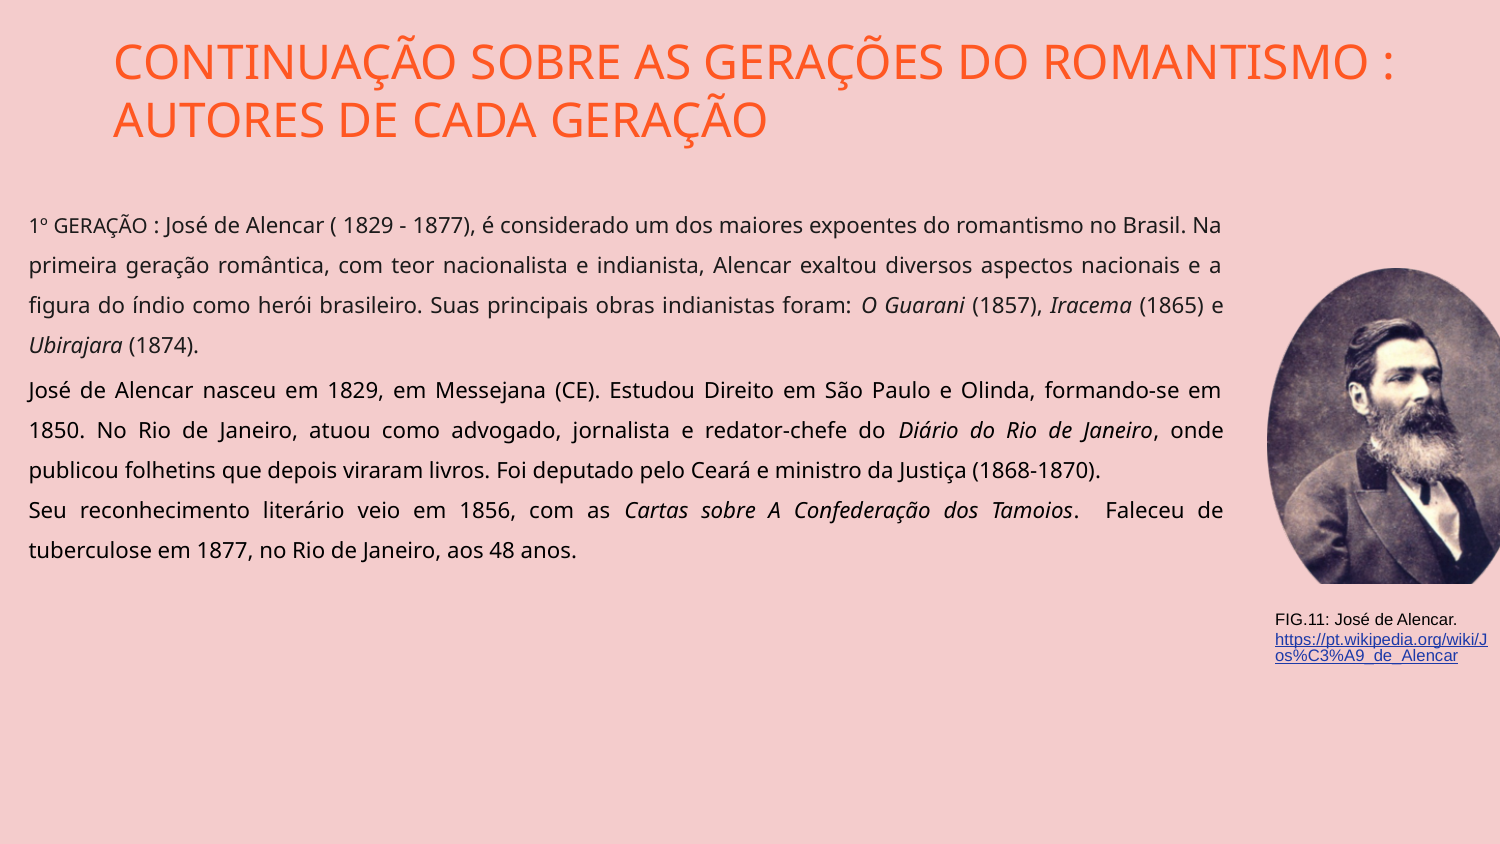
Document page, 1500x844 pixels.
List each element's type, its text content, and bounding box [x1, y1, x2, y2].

text_box FIG.11: José de Alencar. https://pt.wikipedia.org/wiki/Jos%C3%A9_de_Alencar [1260, 593, 1500, 684]
list 1º GERAÇÃO : José de Alencar ( 1829 - 1877), é considerado um dos maiores expoentes do romantismo no Brasil. Na primeira geração romântica, com teor nacionalista e indianista, Alencar exaltou diversos aspectos nacionais e a figura do índio como herói brasileiro. Suas principais obras indianistas foram: O Guarani (1857), Iracema (1865) e Ubirajara (1874). José de Alencar nasceu em 1829, em Messejana (CE). Estudou Direito em São Paulo e Olinda, formando-se em 1850. No Rio de Janeiro, atuou como advogado, jornalista e redator-chefe do Diário do Rio de Janeiro, onde publicou folhetins que depois viraram livros. Foi deputado pelo Ceará e ministro da Justiça (1868-1870). Seu reconhecimento literário veio em 1856, com as Cartas sobre A Confederação dos Tamoios. Faleceu de tuberculose em 1877, no Rio de Janeiro, aos 48 anos. [13, 183, 1239, 584]
picture [1252, 234, 1500, 584]
title CONTINUAÇÃO SOBRE AS GERAÇÕES DO ROMANTISMO : AUTORES DE CADA GERAÇÃO [98, 16, 1497, 111]
